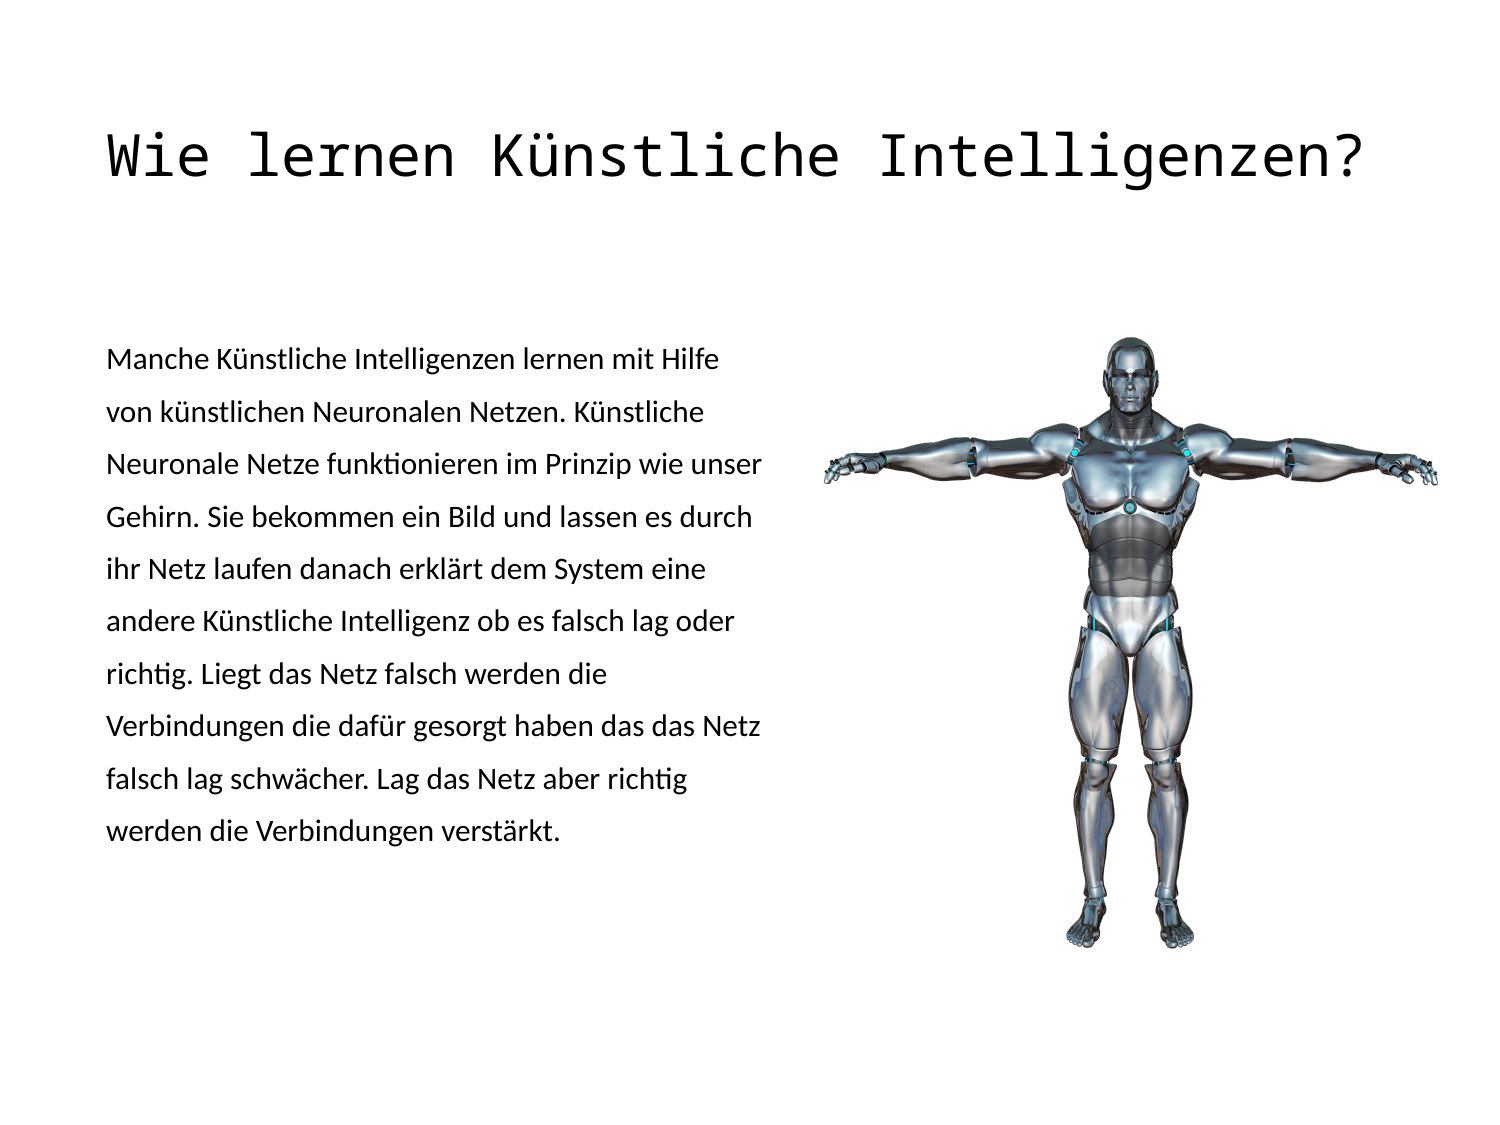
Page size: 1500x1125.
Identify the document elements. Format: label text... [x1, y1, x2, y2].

list Manche Künstliche Intelligenzen lernen mit Hilfe von künstlichen Neuronalen Netzen. Künstliche Neuronale Netze funktionieren im Prinzip wie unser Gehirn. Sie bekommen ein Bild und lassen es durch ihr Netz laufen danach erklärt dem System eine andere Künstliche Intelligenz ob es falsch lag oder richtig. Liegt das Netz falsch werden die Verbindungen die dafür gesorgt haben das das Netz falsch lag schwächer. Lag das Netz aber richtig werden die Verbindungen verstärkt. [106, 323, 766, 977]
title Wie lernen Künstliche Intelligenzen? [106, 70, 1382, 237]
picture [815, 323, 1447, 977]
